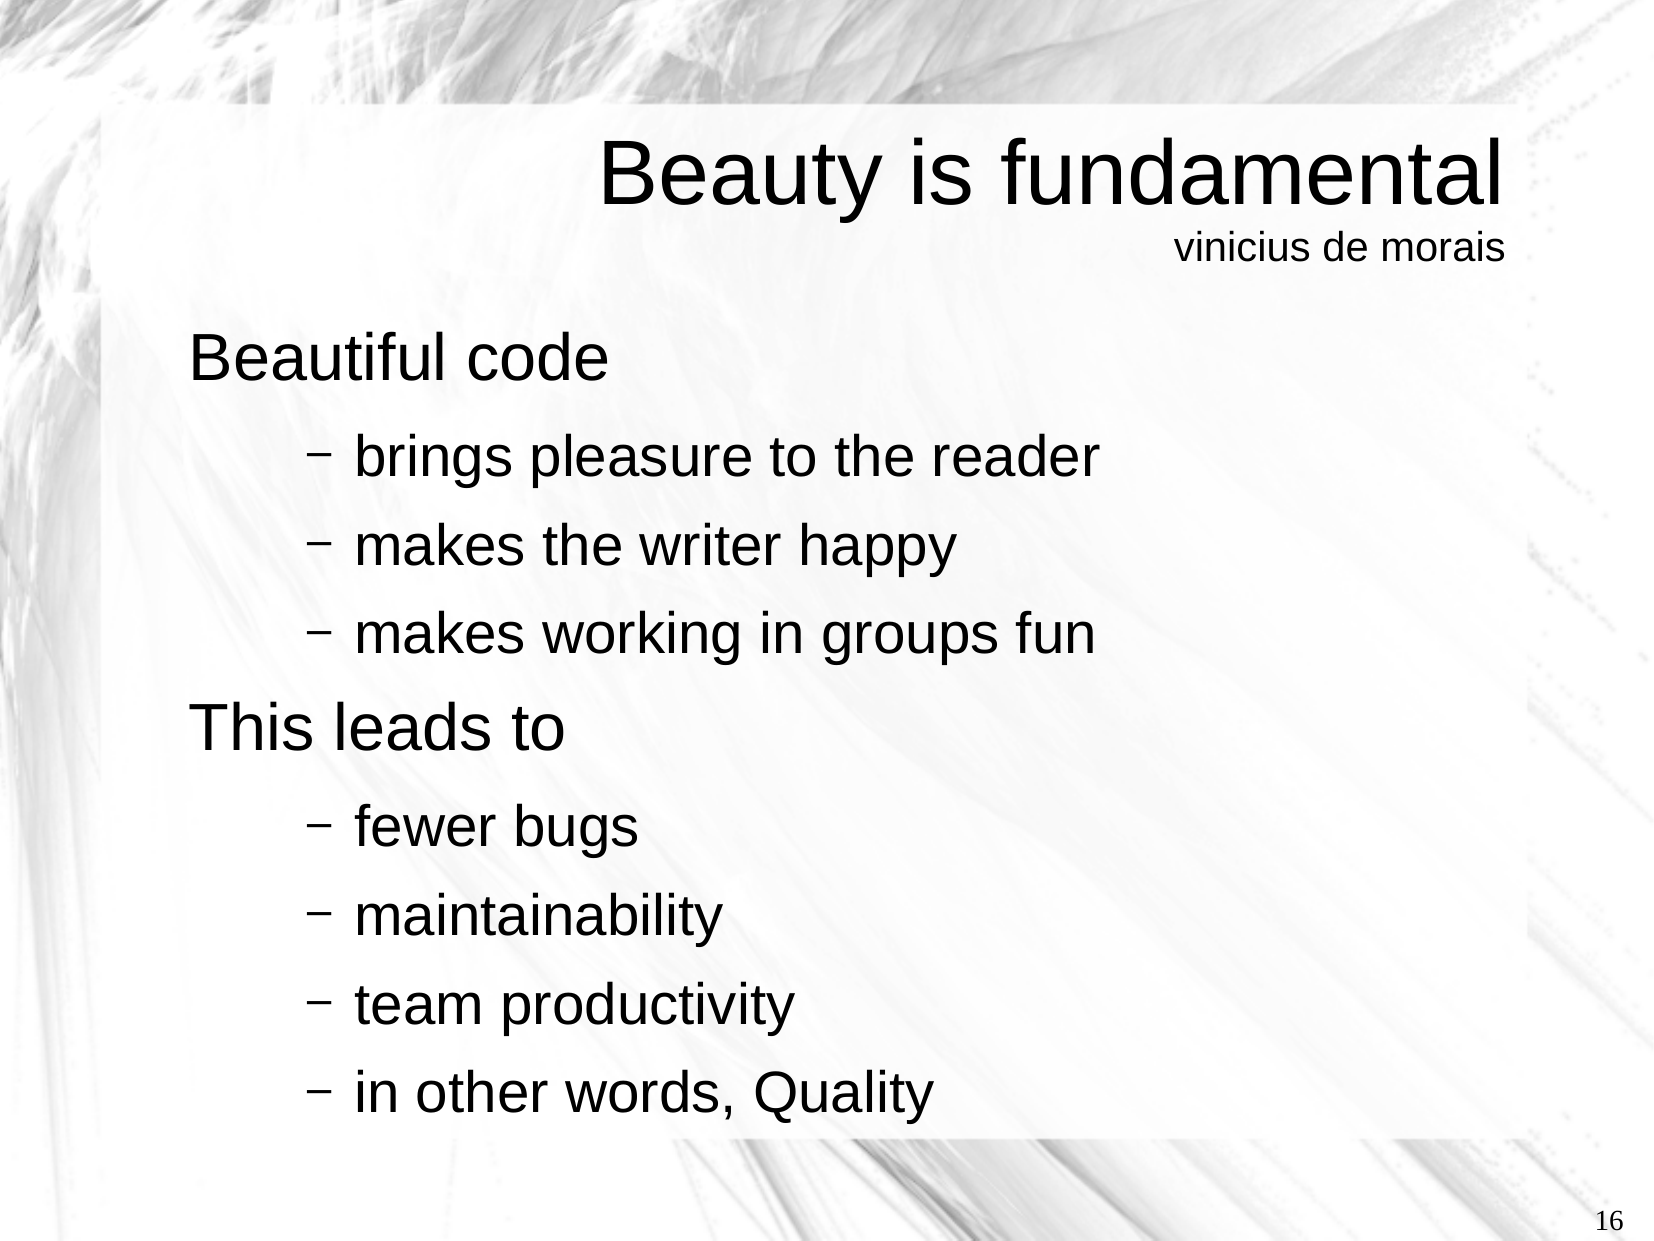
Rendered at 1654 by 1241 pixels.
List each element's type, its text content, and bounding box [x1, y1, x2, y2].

list Beautiful code brings pleasure to the reader makes the writer happy makes working in groups fun This leads to fewer bugs maintainability team productivity in other words, Quality [118, 319, 1571, 1125]
title Beauty is fundamental vinicius de morais [118, 119, 1506, 273]
picture [0, 0, 1654, 1241]
